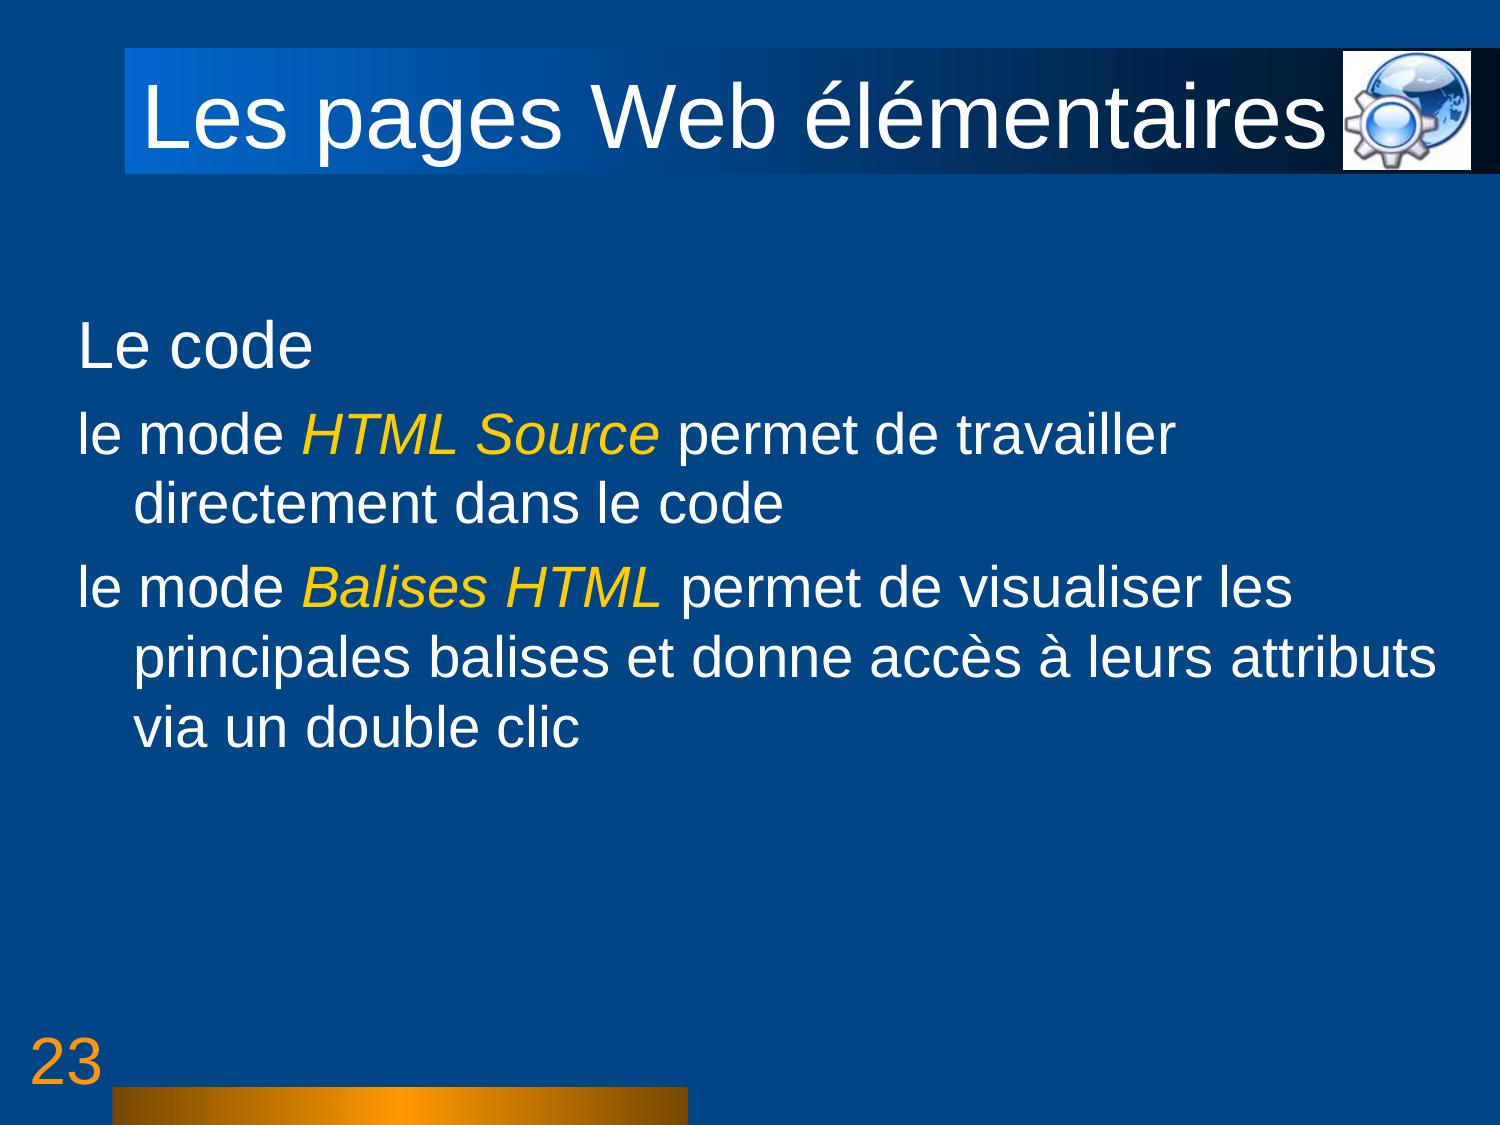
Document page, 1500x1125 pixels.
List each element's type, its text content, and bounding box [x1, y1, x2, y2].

title Les pages Web élémentaires [126, 52, 1473, 181]
list Le code le mode HTML Source permet de travailler directement dans le code le mode Balises HTML permet de visualiser les principales balises et donne accès à leurs attributs via un double clic [62, 299, 1463, 1003]
